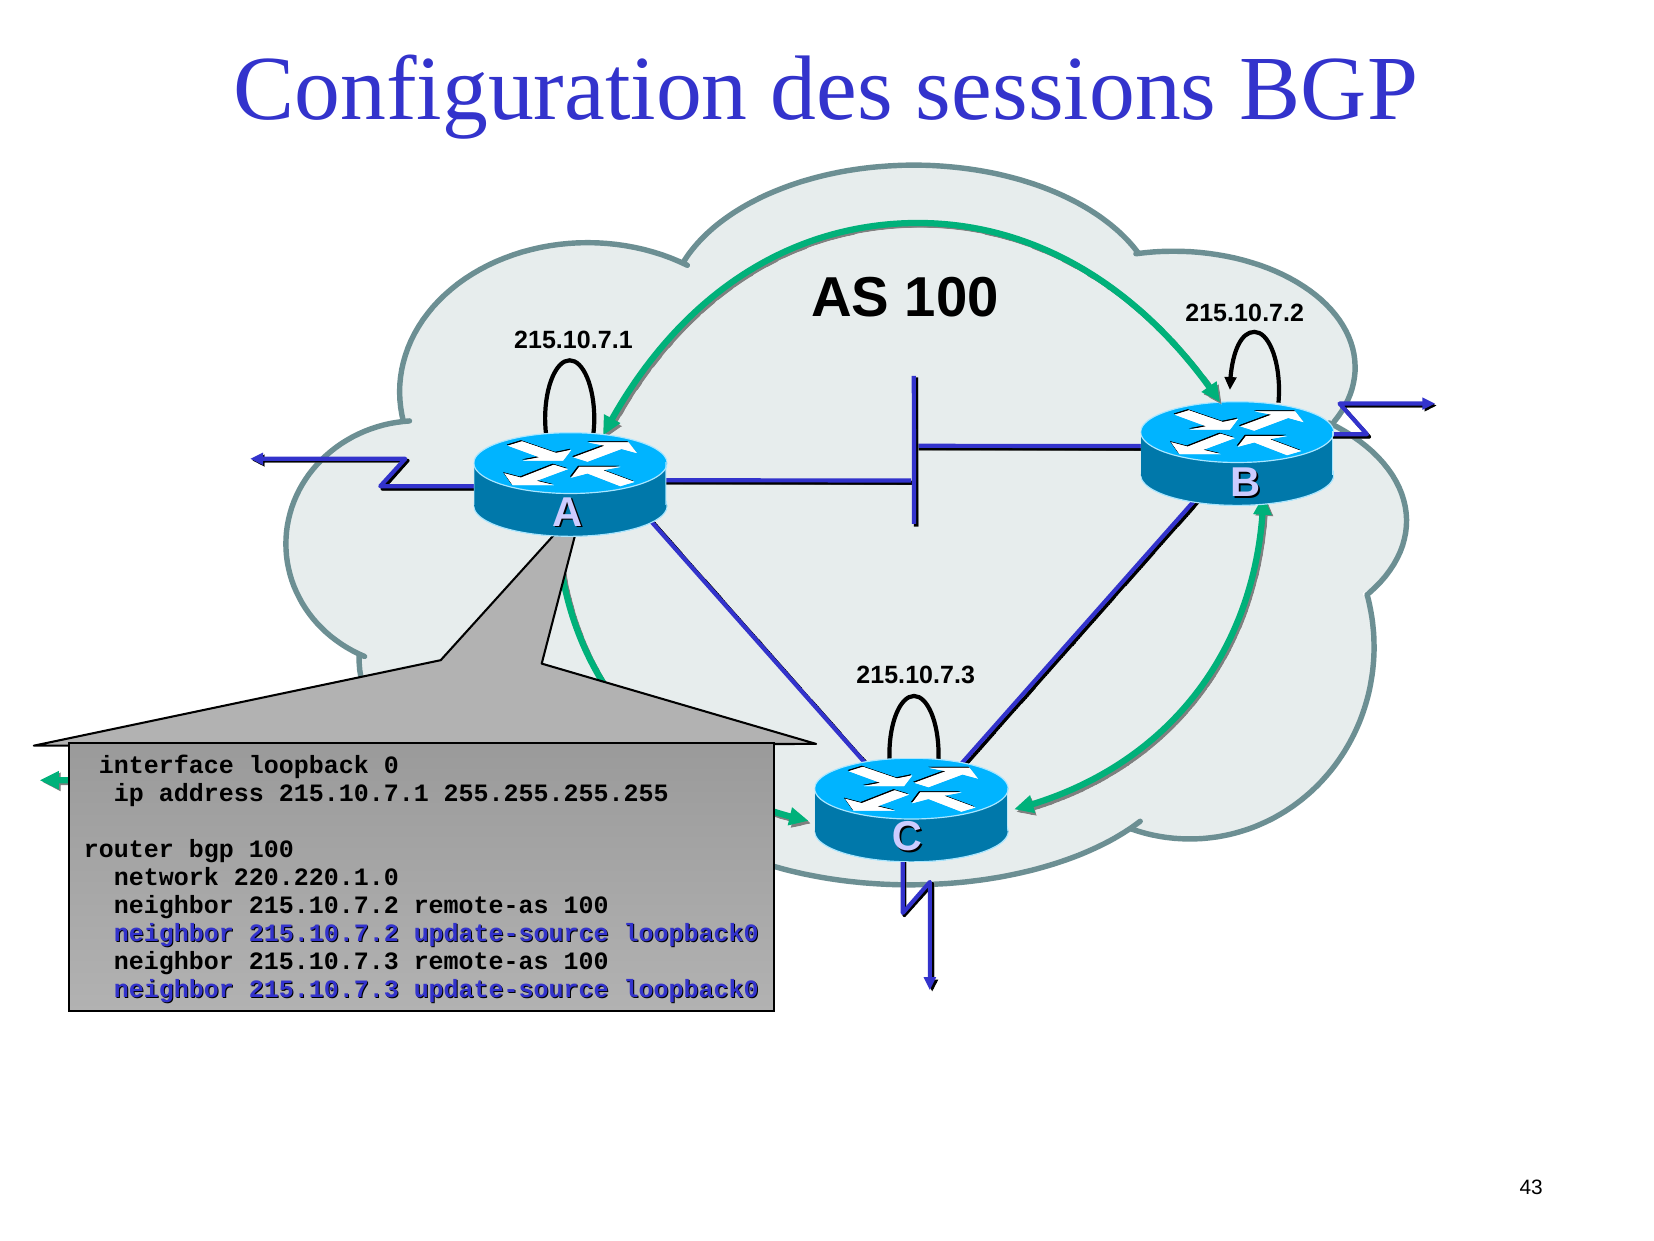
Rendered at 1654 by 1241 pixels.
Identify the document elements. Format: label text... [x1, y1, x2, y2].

picture [913, 792, 973, 811]
picture [851, 767, 910, 786]
picture [280, 159, 1413, 891]
picture [848, 791, 906, 810]
text_box 215.10.7.3 [841, 654, 991, 698]
text_box [33, 537, 817, 746]
text_box interface loopback 0 ip address 215.10.7.1 255.255.255.255 router bgp 100 network 220.220.1.0 neighbor 215.10.7.2 remote-as 100 neighbor 215.10.7.2 update-source loopback0 neighbor 215.10.7.3 remote-as 100 neighbor 215.10.7.3 update-source loopback0 [69, 742, 774, 1012]
text_box A [550, 488, 584, 536]
text_box 215.10.7.2 [1170, 291, 1320, 336]
text_box 215.10.7.1 [499, 318, 649, 362]
text_box C [890, 813, 924, 860]
picture [543, 590, 596, 679]
picture [916, 768, 975, 786]
text_box AS 100 [746, 266, 1064, 330]
text_box B [1228, 459, 1262, 507]
title Configuration des sessions BGP [123, 22, 1530, 160]
